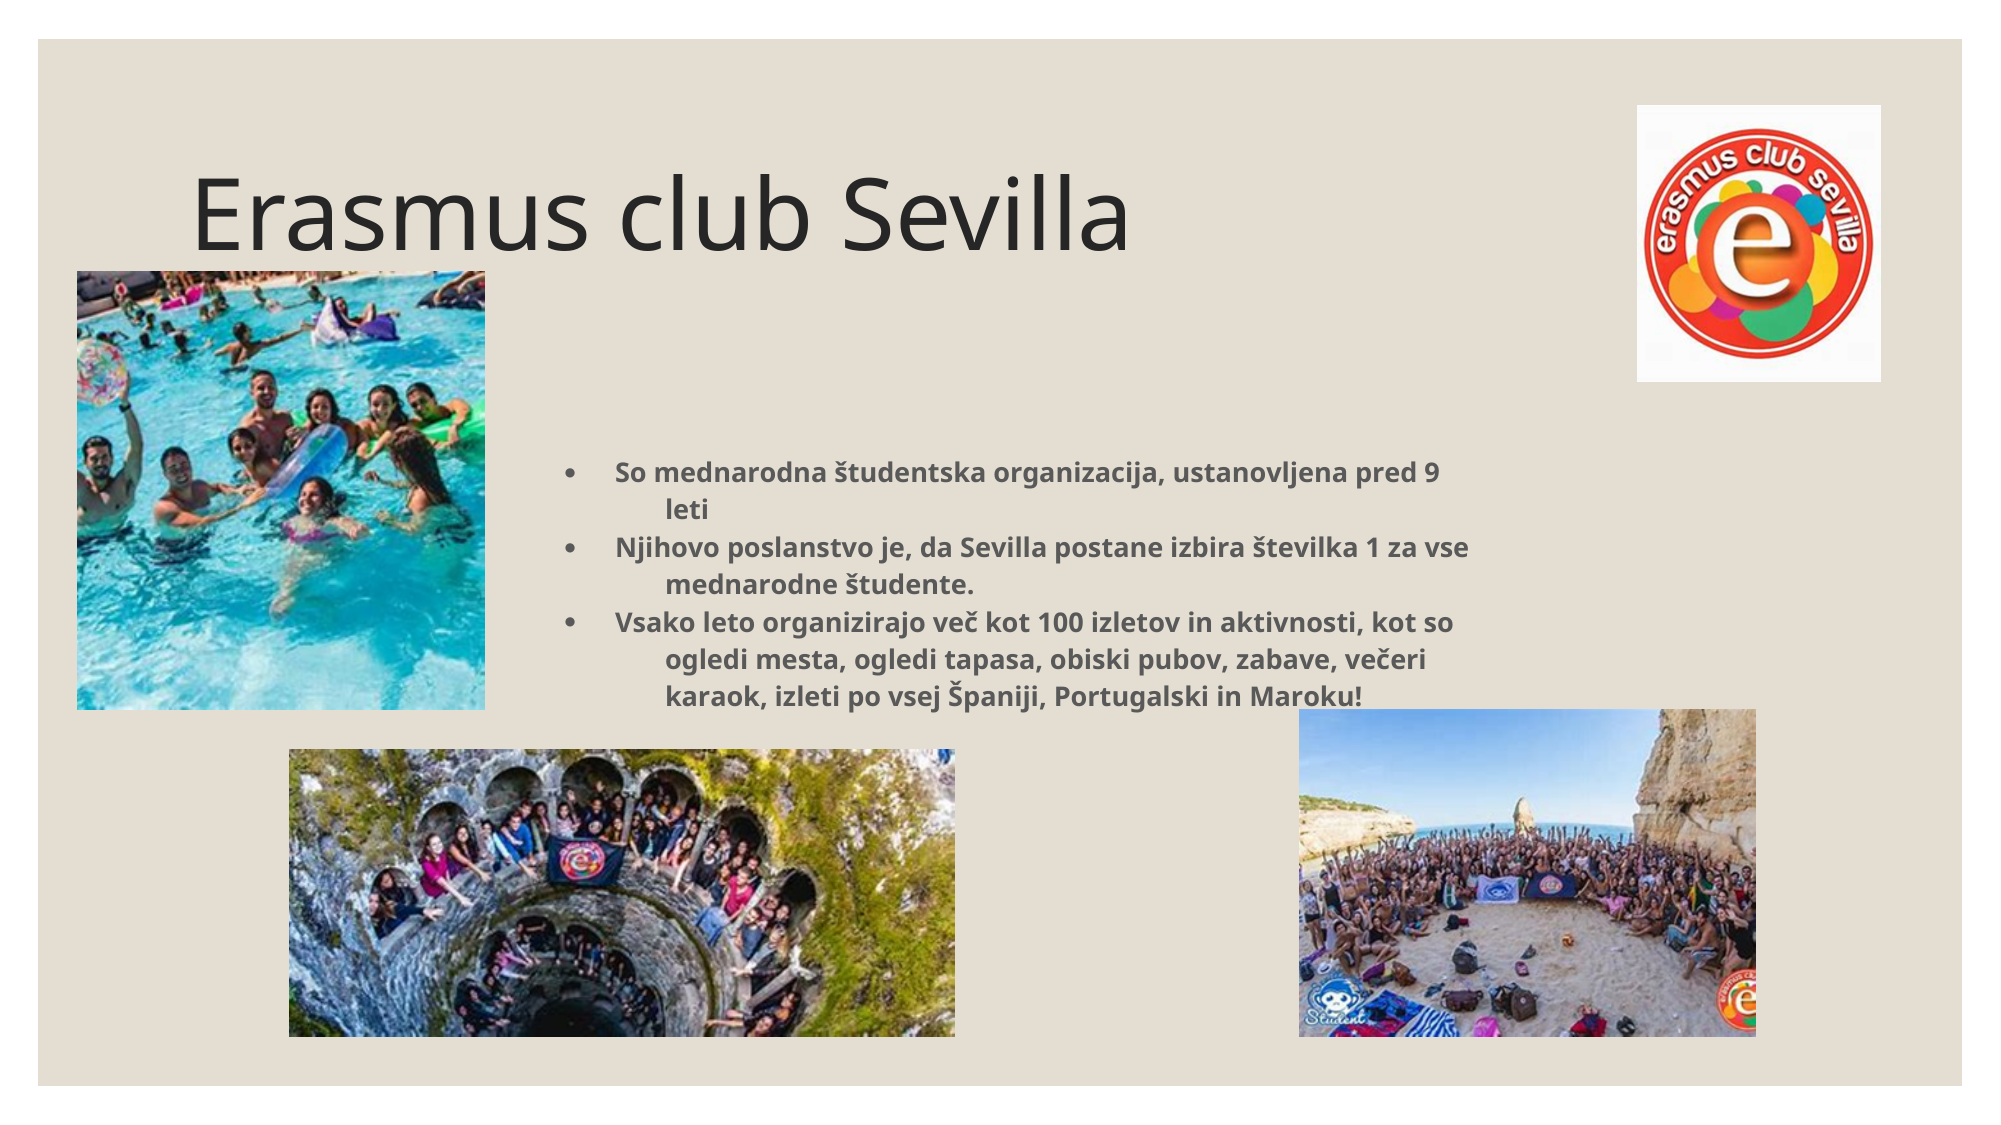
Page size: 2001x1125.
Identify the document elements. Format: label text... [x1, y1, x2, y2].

text_box So mednarodna študentska organizacija, ustanovljena pred 9 leti Njihovo poslanstvo je, da Sevilla postane izbira številka 1 za vse mednarodne študente. Vsako leto organizirajo več kot 100 izletov in aktivnosti, kot so ogledi mesta, ogledi tapasa, obiski pubov, zabave, večeri karaok, izleti po vsej Španiji, Portugalski in Maroku! [500, 443, 1500, 720]
picture [1299, 709, 1756, 1037]
picture [289, 749, 955, 1037]
picture [77, 271, 485, 710]
title Erasmus club Sevilla [174, 105, 1637, 331]
picture [1637, 105, 1881, 382]
